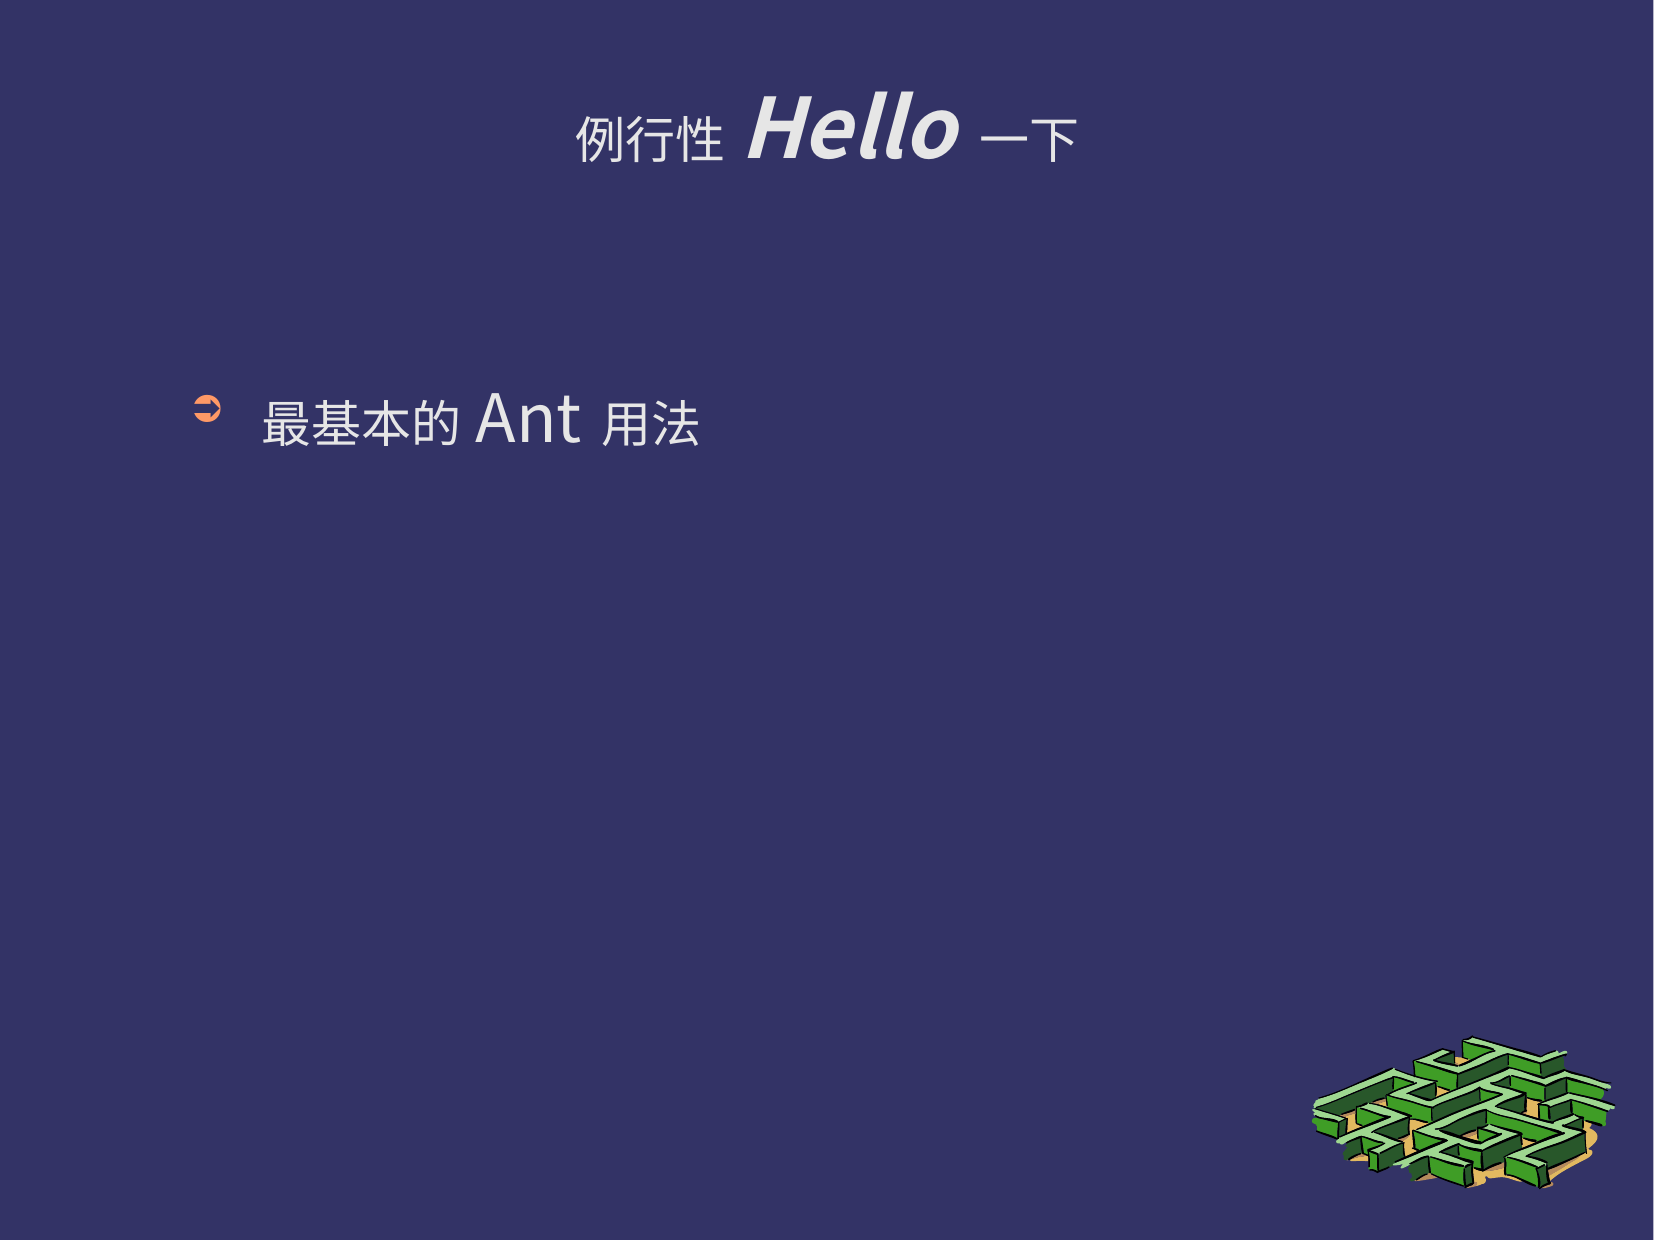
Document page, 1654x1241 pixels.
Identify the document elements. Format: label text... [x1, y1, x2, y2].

title 例行性Hello一下 [121, 19, 1534, 227]
list 最基本的Ant用法 [178, 364, 1570, 1147]
